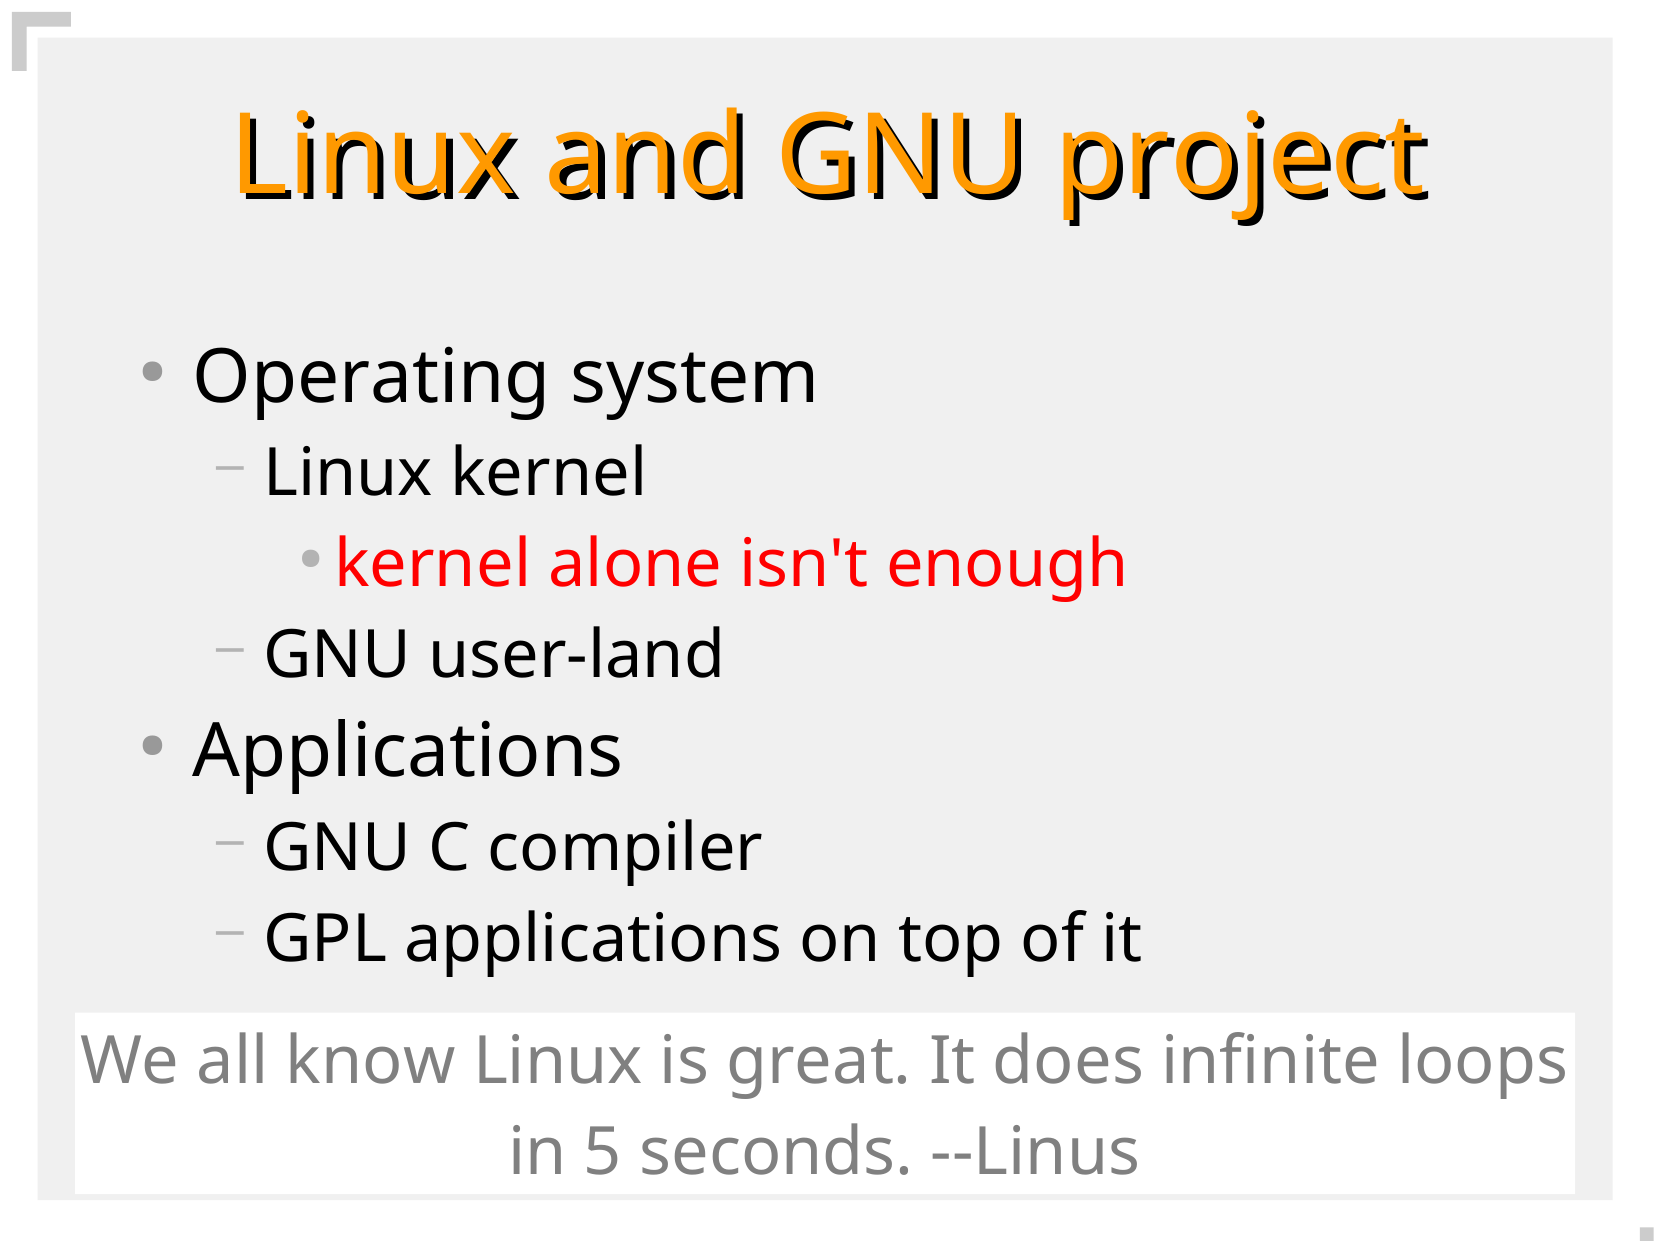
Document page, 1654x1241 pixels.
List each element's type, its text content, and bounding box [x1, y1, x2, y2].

title Linux and GNU project [121, 46, 1534, 254]
list Operating system Linux kernel kernel alone isn't enough GNU user-land Applications GNU C compiler GPL applications on top of it [121, 322, 1561, 1012]
text_box We all know Linux is great. It does infinite loops in 5 seconds. --Linus [75, 1012, 1576, 1169]
